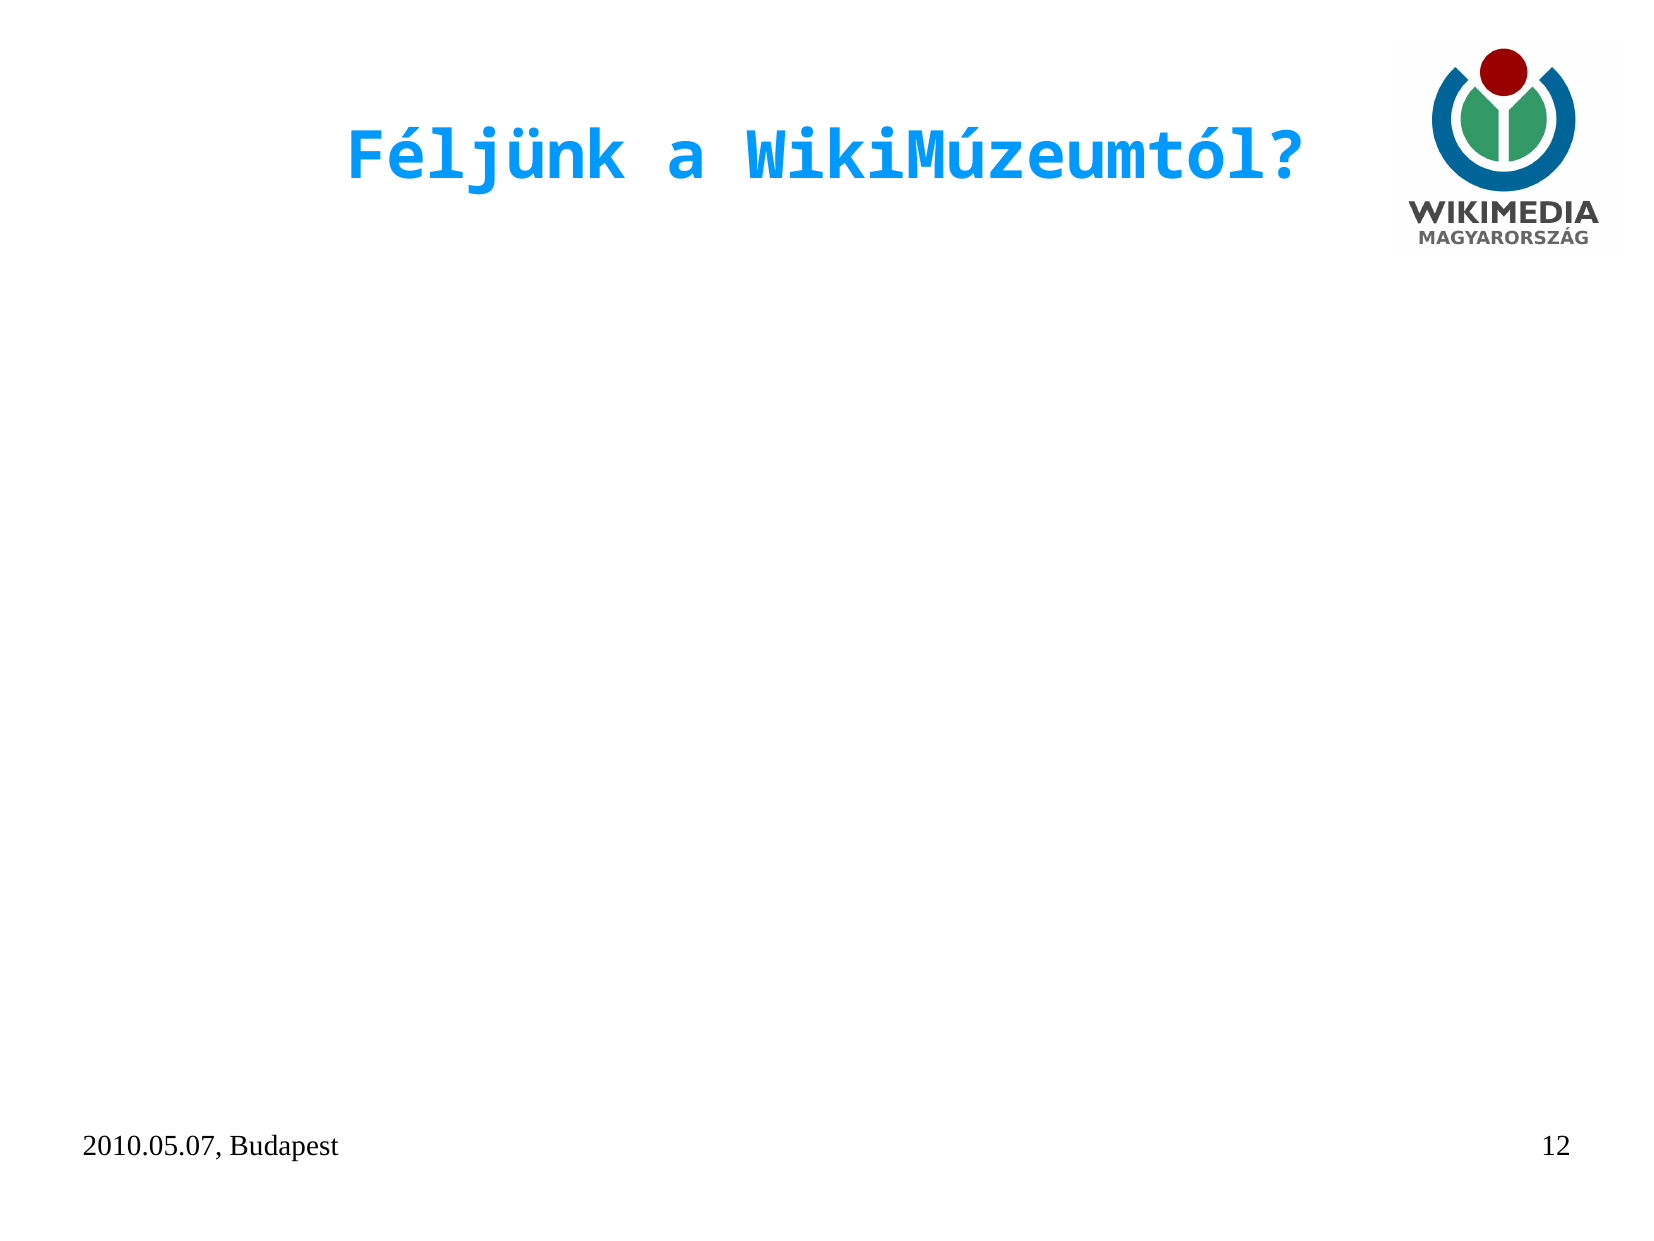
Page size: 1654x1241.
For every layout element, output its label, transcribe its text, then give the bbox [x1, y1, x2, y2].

title Féljünk a WikiMúzeumtól? [82, 56, 1571, 250]
picture [1386, 34, 1621, 258]
